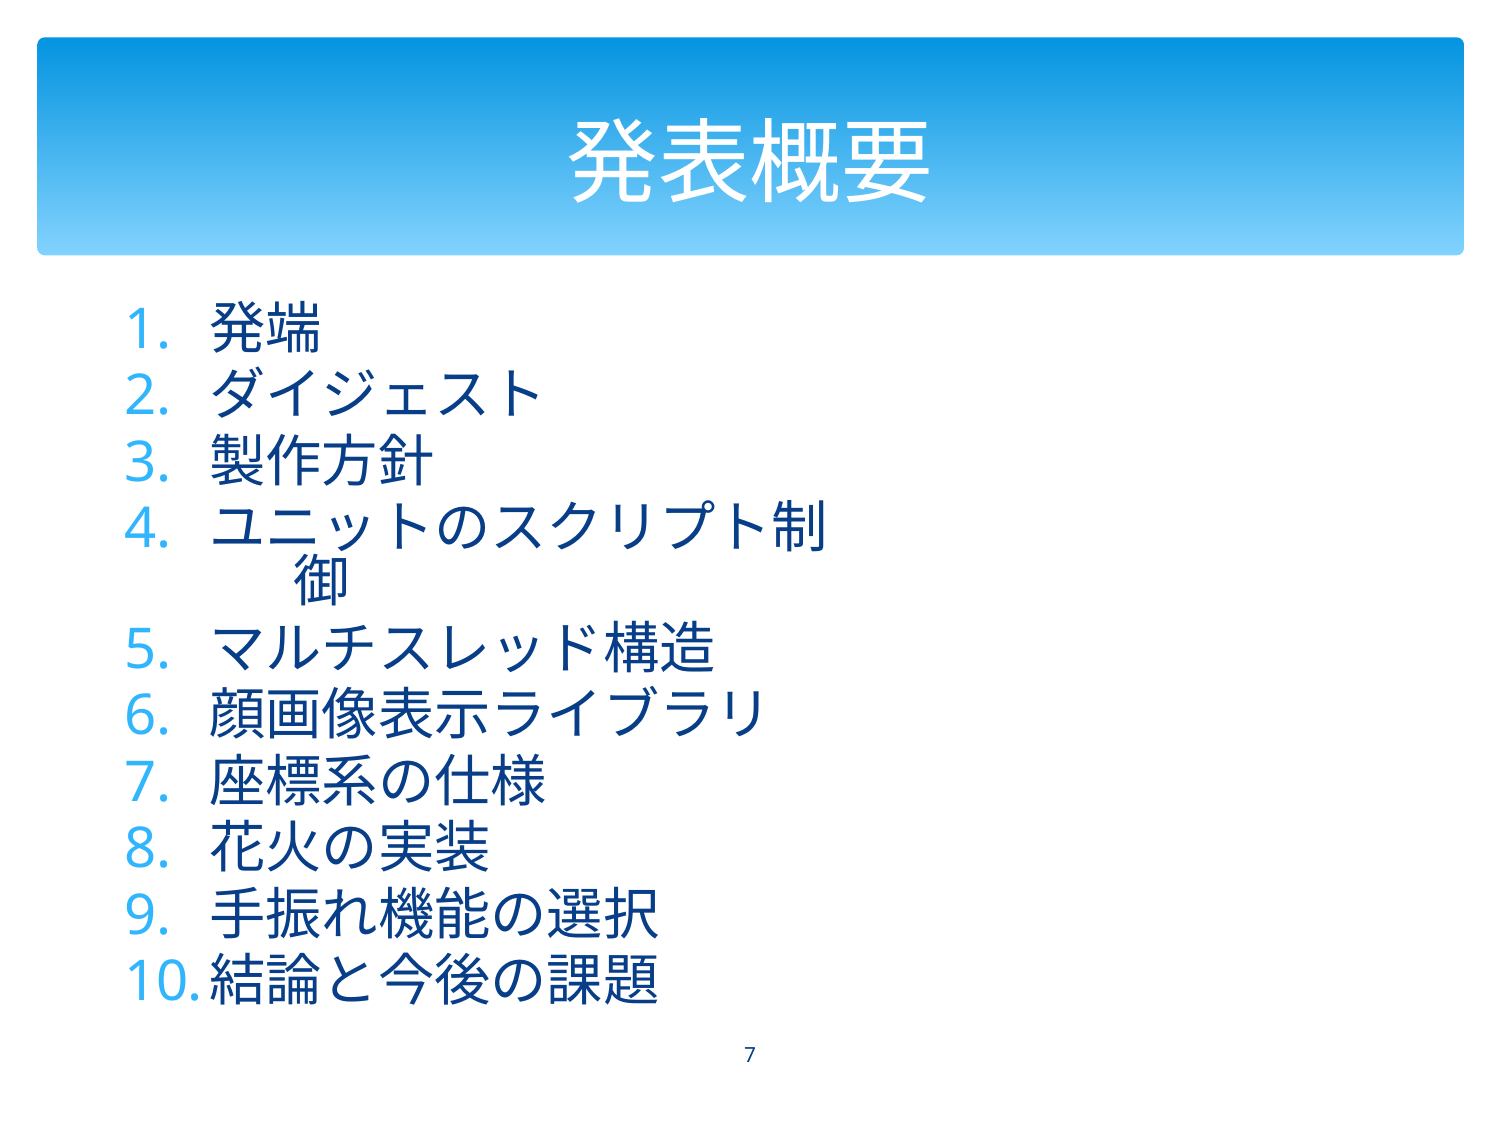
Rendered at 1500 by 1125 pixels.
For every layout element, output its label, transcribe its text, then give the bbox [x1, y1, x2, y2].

title 発表概要 [75, 55, 1426, 262]
list 発端 ダイジェスト 製作方針 ユニットのスクリプト制御 マルチスレッド構造 顔画像表示ライブラリ 座標系の仕様 花火の実装 手振れ機能の選択 結論と今後の課題 [109, 297, 875, 1036]
text_box [654, 1025, 846, 1086]
